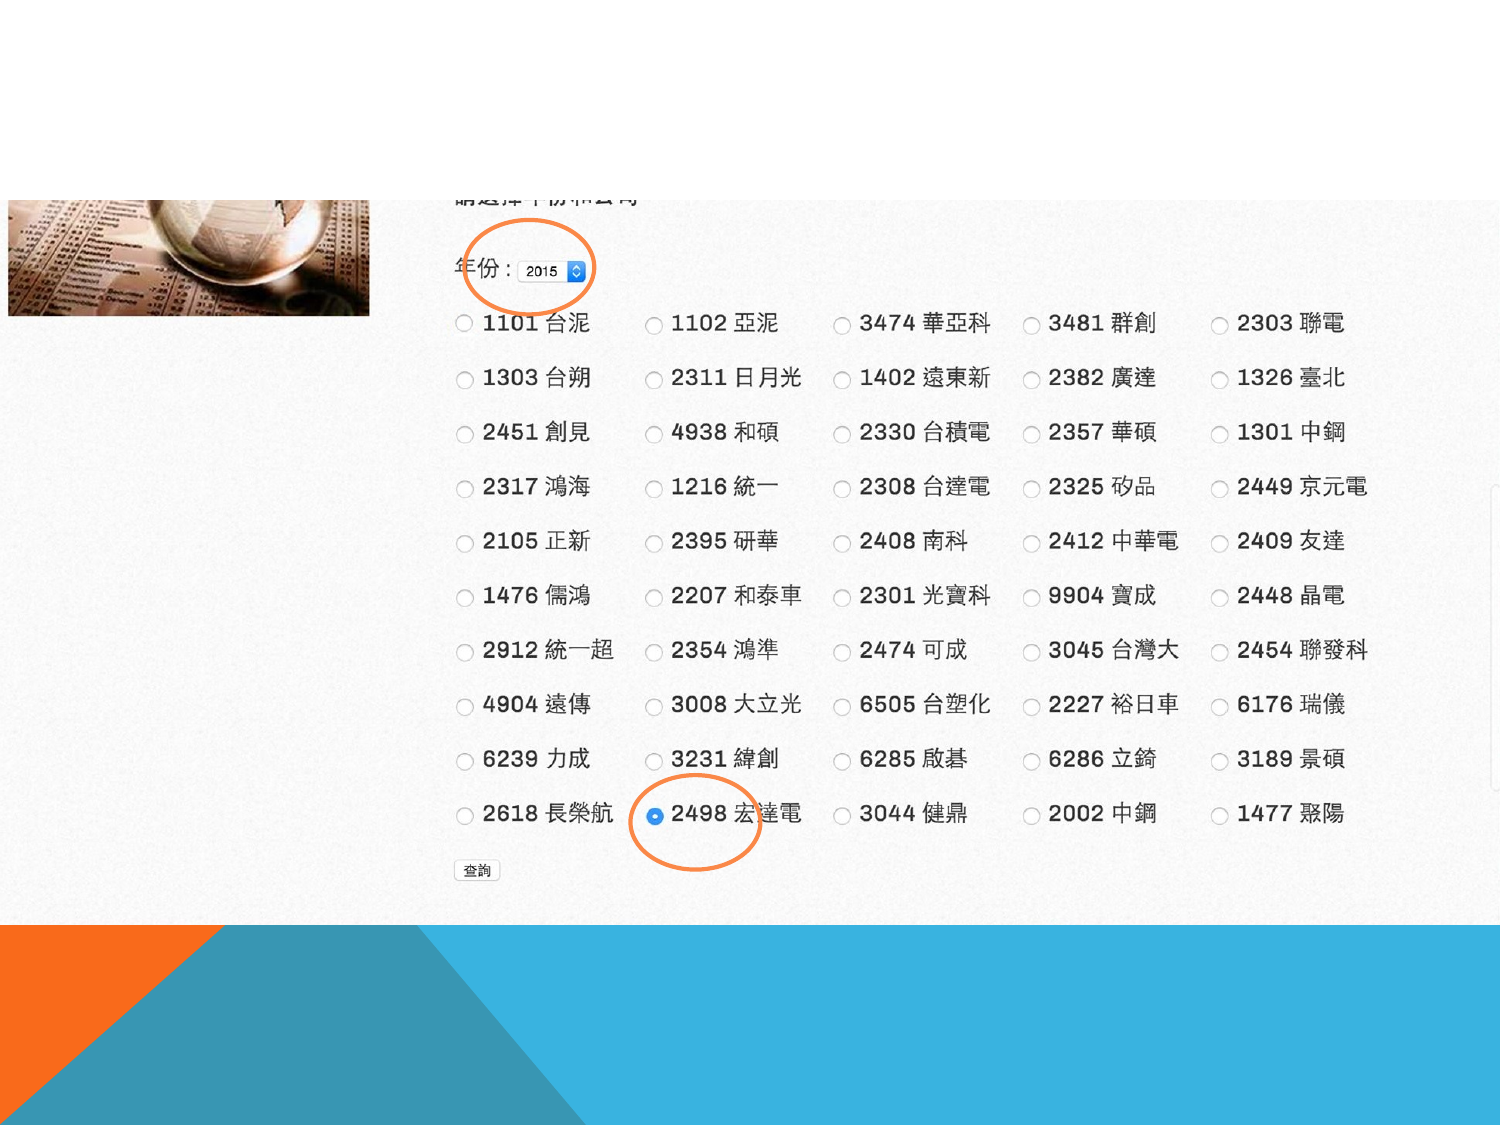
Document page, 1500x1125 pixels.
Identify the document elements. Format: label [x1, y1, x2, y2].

picture [0, 200, 1500, 925]
